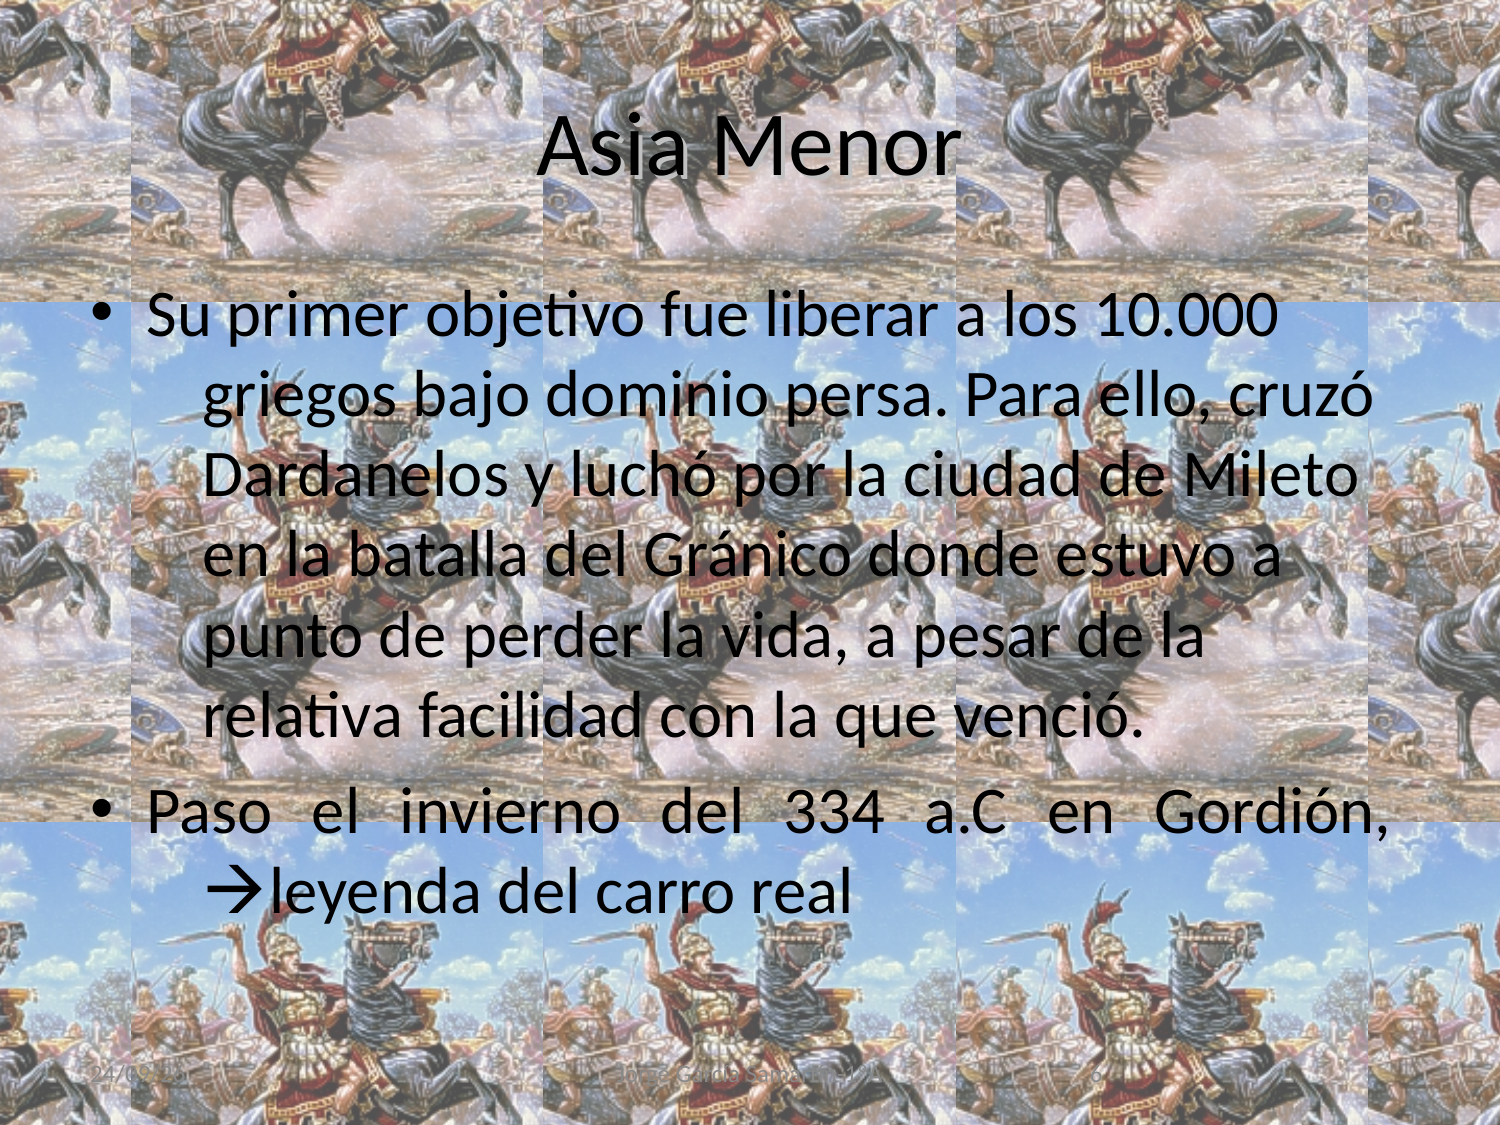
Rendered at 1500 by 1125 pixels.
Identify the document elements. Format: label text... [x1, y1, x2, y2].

title Asia Menor [75, 45, 1426, 233]
text_box Jorge García Samartín-1ºA [512, 1042, 988, 1103]
list Su primer objetivo fue liberar a los 10.000 griegos bajo dominio persa. Para ello, cruzó Dardanelos y luchó por la ciudad de Mileto en la batalla del Gránico donde estuvo a punto de perder la vida, a pesar de la relativa facilidad con la que venció. Paso el invierno del 334 a.C en Gordión, leyenda del carro real [75, 262, 1426, 1005]
text_box 6 [1074, 1042, 1426, 1103]
text_box miércoles, 23 de marzo de 2011 [75, 1042, 426, 1103]
